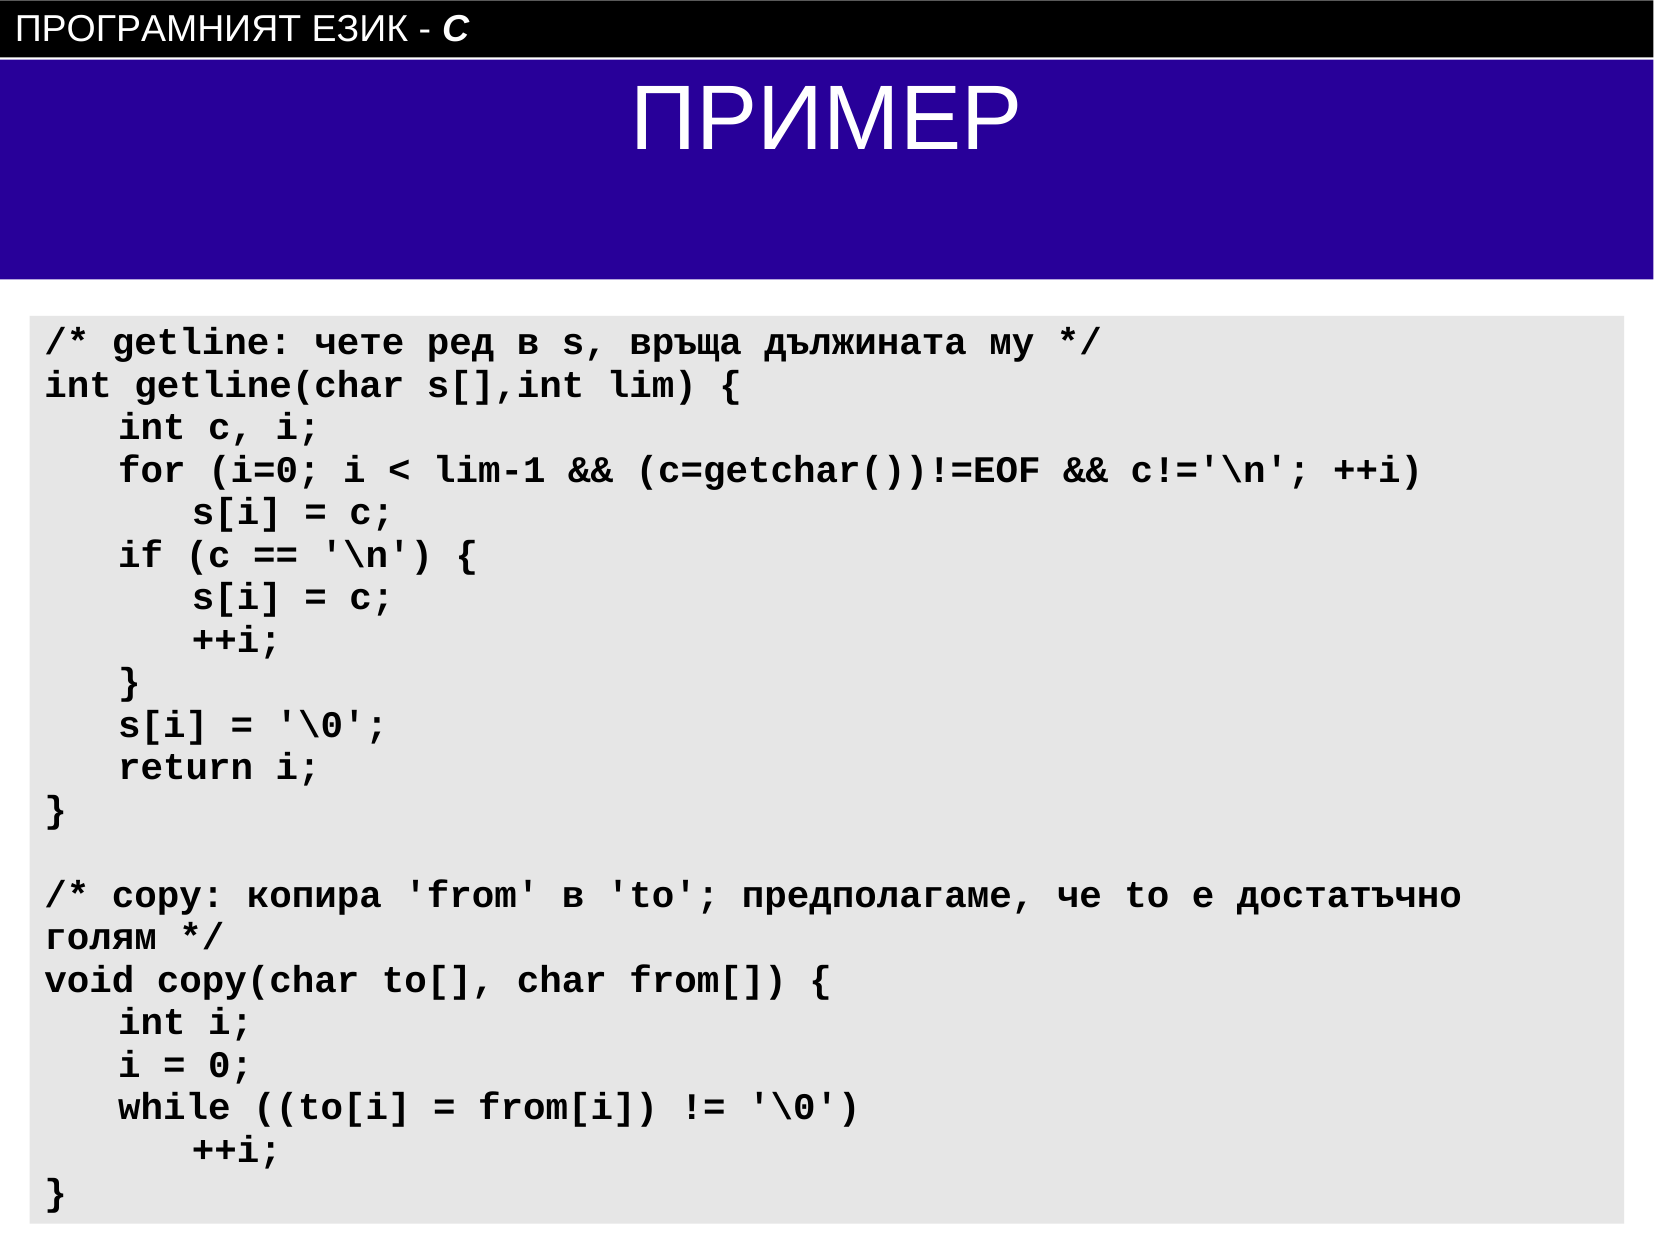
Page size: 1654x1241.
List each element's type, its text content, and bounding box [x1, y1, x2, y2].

text_box ПРОГРАМНИЯT ЕЗИК - С [0, 0, 1654, 58]
text_box ПРИМЕР [0, 59, 1654, 280]
text_box /* getline: чете ред в s, връща дължината му */ int getline(char s[],int lim) { int c, i; for (i=0; i < lim-1 && (c=getchar())!=EOF && c!='\n'; ++i) s[i] = c; if (c == '\n') { s[i] = c; ++i; } s[i] = '\0'; return i; } /* copy: копира 'from' в 'to'; предполагаме, че to е достатъчно голям */ void copy(char to[], char from[]) { int i; i = 0; while ((to[i] = from[i]) != '\0') ++i; } [29, 315, 1625, 1224]
